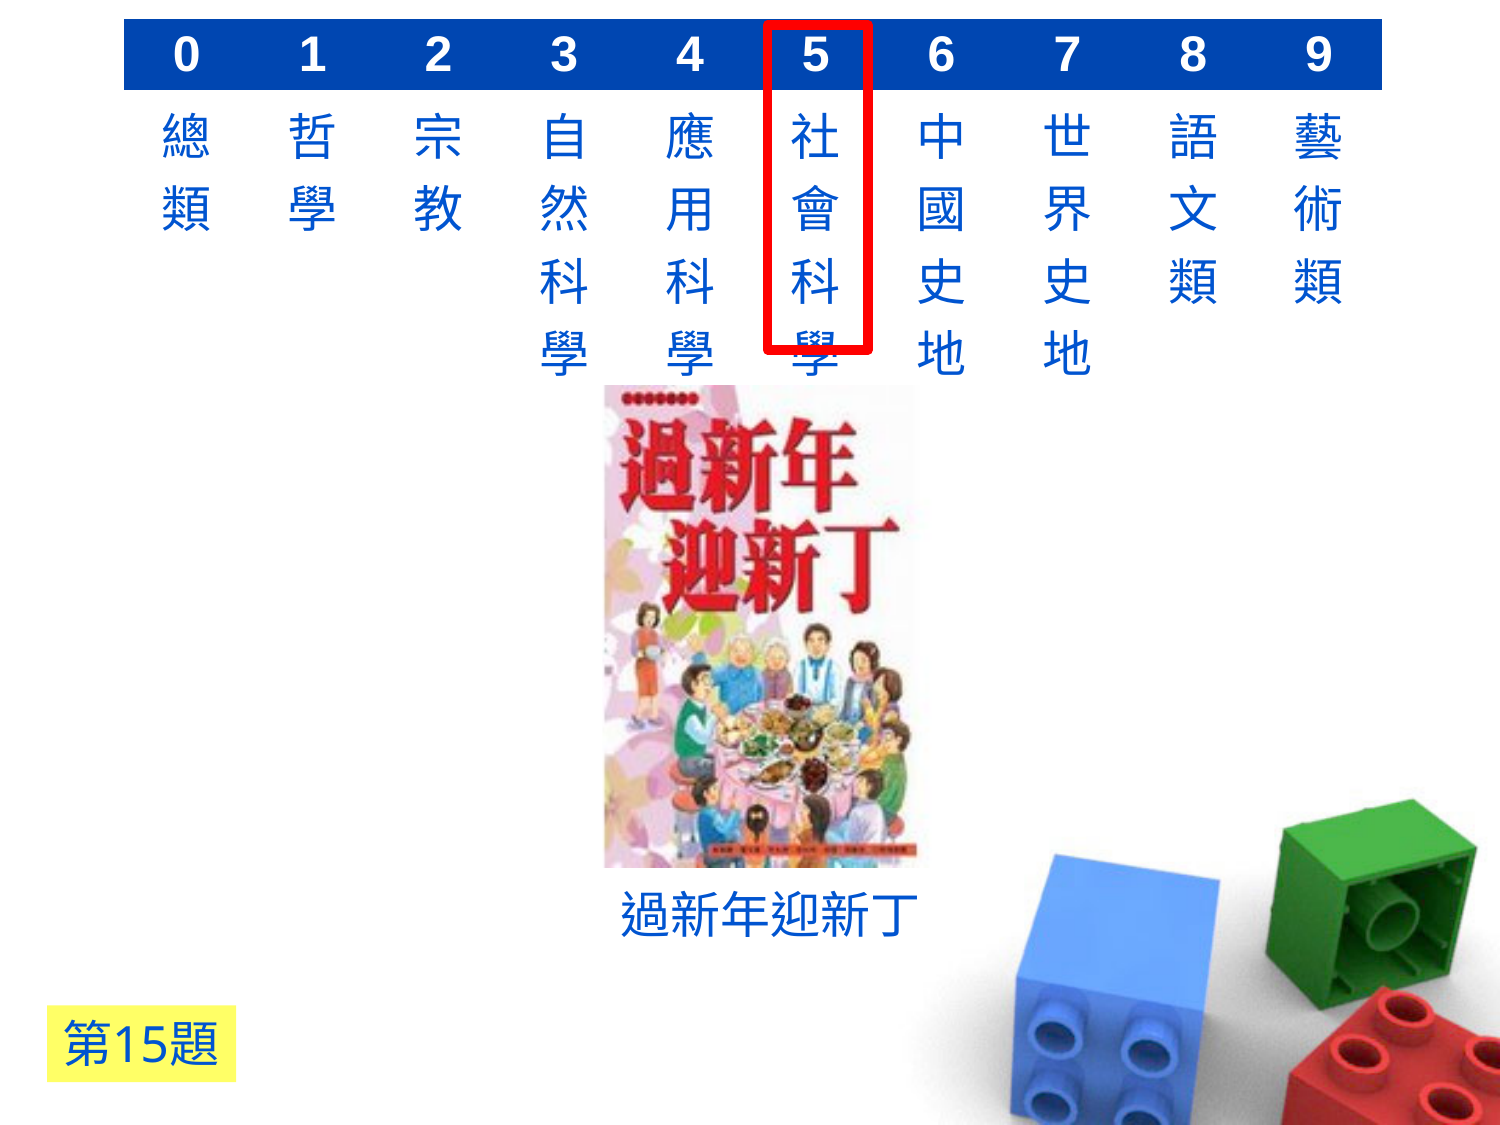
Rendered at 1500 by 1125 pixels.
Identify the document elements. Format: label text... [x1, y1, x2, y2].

table_header 2 [376, 19, 501, 90]
text_box 第15題 [47, 1005, 237, 1083]
table_header 0 [124, 19, 250, 90]
table_cell 語文類 [1130, 90, 1256, 395]
table_header 7 [1004, 19, 1130, 90]
table_cell 社會科學 [772, 90, 863, 345]
table_cell 世界史地 [1004, 90, 1130, 395]
table_cell 哲學 [250, 90, 376, 395]
table_cell 中國史地 [879, 90, 1004, 395]
table_cell 社會科學 [753, 90, 879, 385]
table_header 5 [772, 30, 863, 90]
table_cell 藝術類 [1256, 90, 1382, 395]
picture [249, 187, 1500, 1125]
table_header 8 [1130, 19, 1256, 90]
table_header 9 [1256, 19, 1382, 90]
table_cell 宗教 [376, 90, 501, 395]
table_header 4 [627, 19, 753, 90]
table_header 1 [250, 19, 376, 90]
table_header 6 [879, 19, 1004, 90]
table_cell 總類 [124, 90, 250, 395]
table_header 3 [501, 19, 627, 90]
table_cell 自然科學 [501, 90, 627, 395]
table_header 5 [753, 19, 879, 90]
text_box 過新年迎新丁 [596, 876, 945, 952]
table_cell 應用科學 [627, 90, 753, 385]
